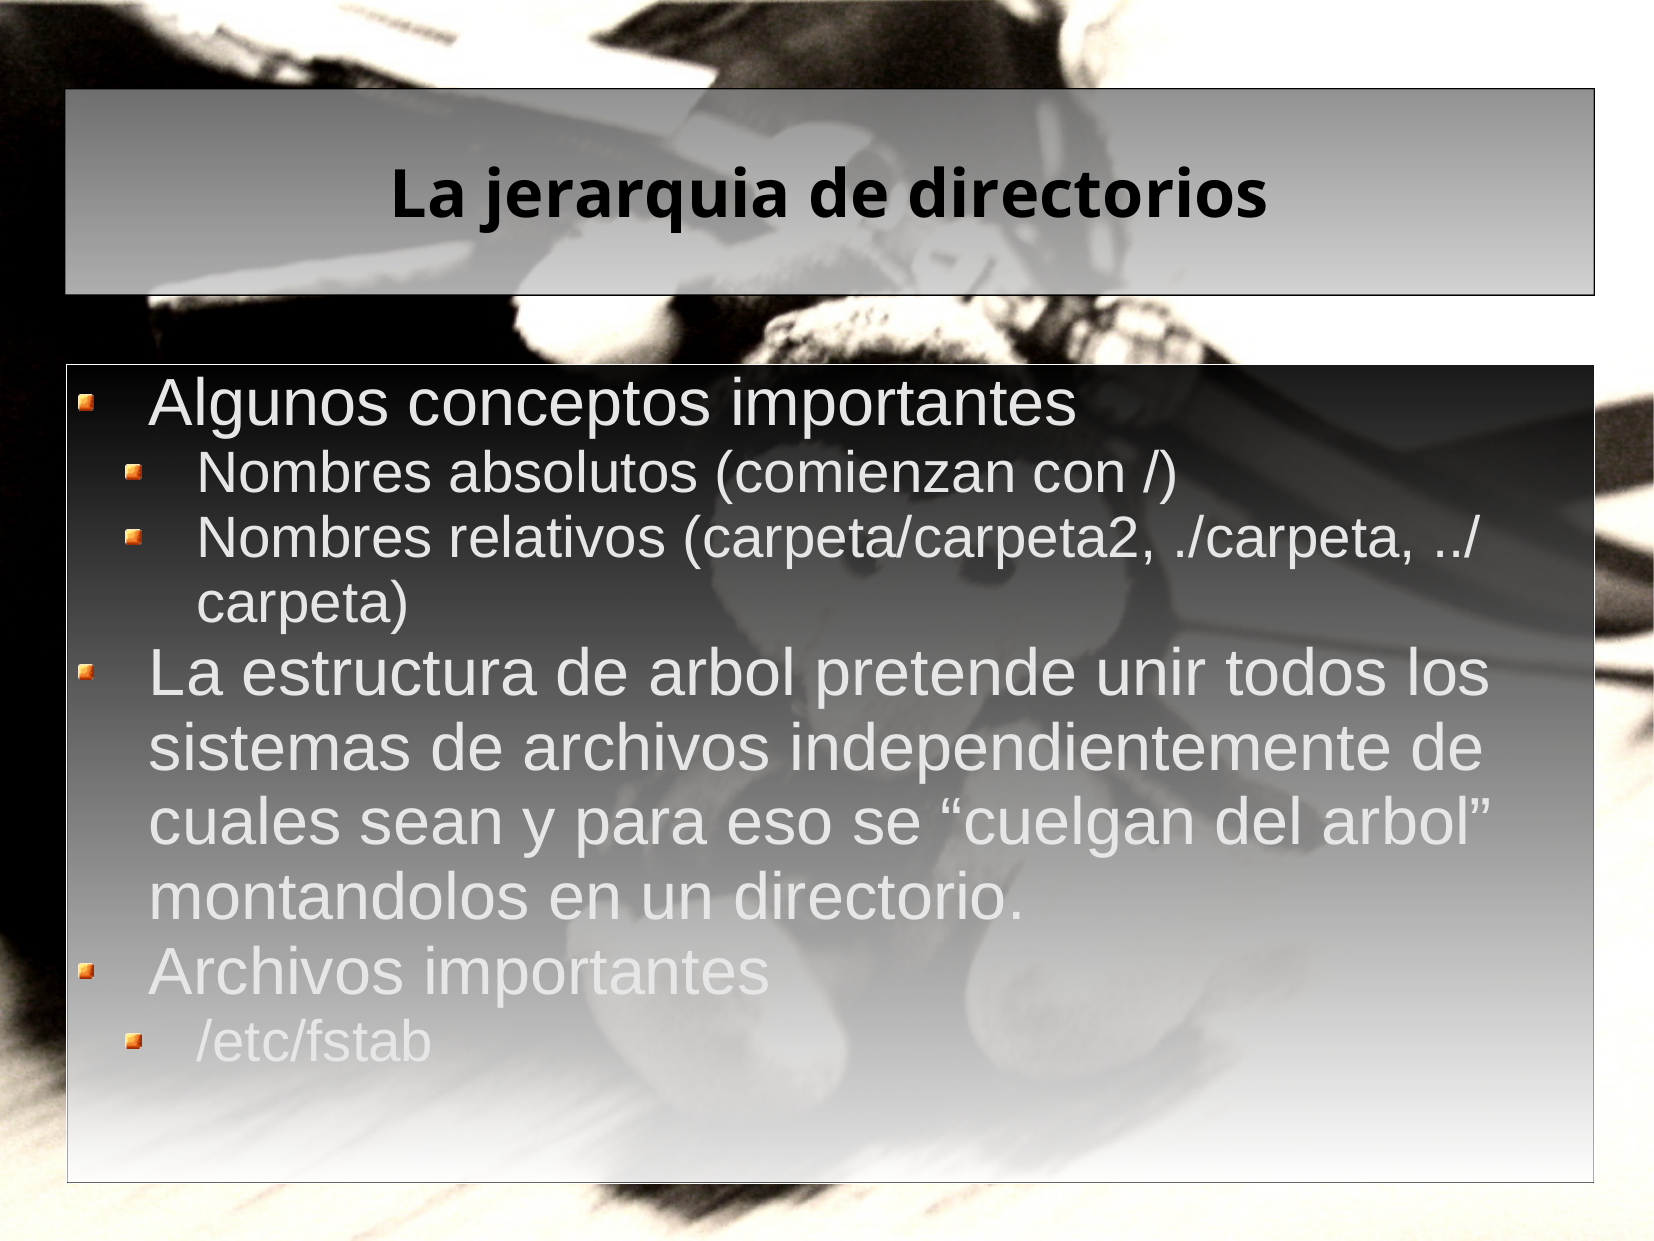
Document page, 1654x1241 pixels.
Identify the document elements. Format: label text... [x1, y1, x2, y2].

title La jerarquia de directorios [64, 88, 1595, 296]
picture [0, 0, 1654, 1241]
list Algunos conceptos importantes Nombres absolutos (comienzan con /) Nombres relativos (carpeta/carpeta2, ./carpeta, ../carpeta) La estructura de arbol pretende unir todos los sistemas de archivos independientemente de cuales sean y para eso se “cuelgan del arbol” montandolos en un directorio. Archivos importantes /etc/fstab [66, 364, 1595, 1184]
